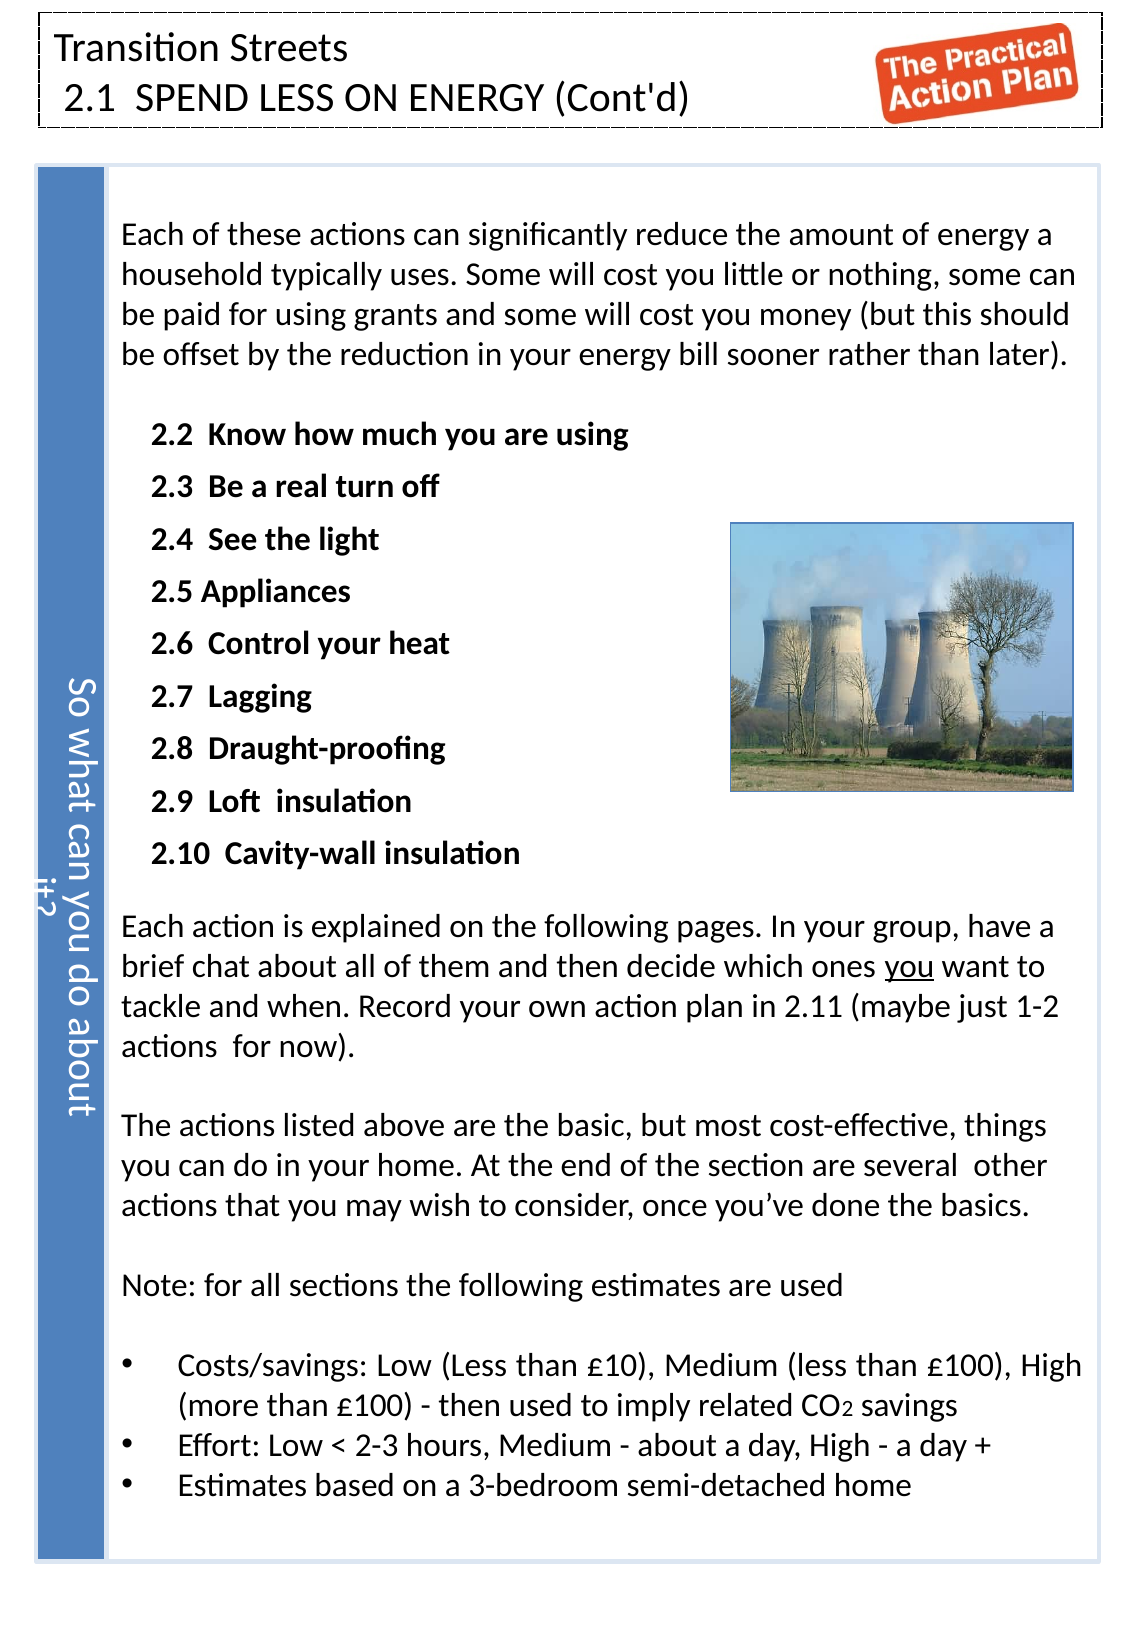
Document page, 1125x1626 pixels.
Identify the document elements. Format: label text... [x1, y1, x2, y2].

text_box Transition Streets 2.1 SPEND LESS ON ENERGY (Cont'd) [38, 12, 1102, 128]
text_box So what can you do about it? [36, 637, 108, 1158]
text_box [36, 165, 107, 637]
text_box [36, 1158, 107, 1562]
picture [731, 523, 1073, 791]
text_box Each of these actions can significantly reduce the amount of energy a household typically uses. Some will cost you little or nothing, some can be paid for using grants and some will cost you money (but this should be offset by the reduction in your energy bill sooner rather than later). 2.2 Know how much you are using 2.3 Be a real turn off 2.4 See the light 2.5 Appliances 2.6 Control your heat 2.7 Lagging 2.8 Draught-proofing 2.9 Loft insulation 2.10 Cavity-wall insulation Each action is explained on the following pages. In your group, have a brief chat about all of them and then decide which ones you want to tackle and when. Record your own action plan in 2.11 (maybe just 1-2 actions for now). The actions listed above are the basic, but most cost-effective, things you can do in your home. At the end of the section are several other actions that you may wish to consider, once you’ve done the basics. Note: for all sections the following estimates are used Costs/savings: Low (Less than £10), Medium (less than £100), High (more than £100) - then used to imply related CO2 savings Effort: Low < 2-3 hours, Medium - about a day, High - a day + Estimates based on a 3-bedroom semi-detached home [107, 165, 1099, 1562]
